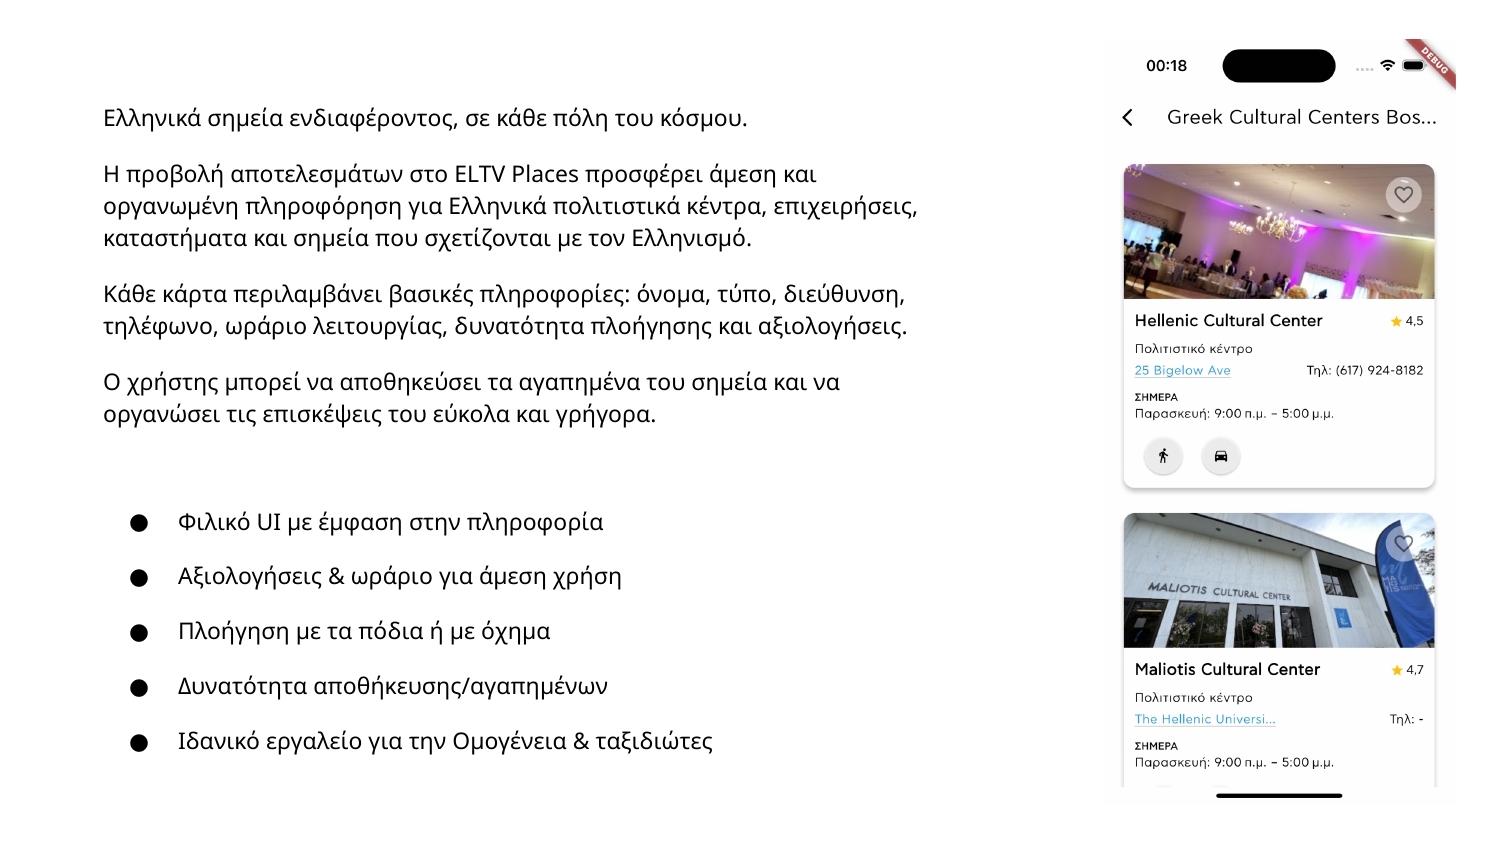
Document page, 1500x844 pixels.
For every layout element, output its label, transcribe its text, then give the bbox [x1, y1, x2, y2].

text_box Φιλικό UI με έμφαση στην πληροφορία Αξιολογήσεις & ωράριο για άμεση χρήση Πλοήγηση με τα πόδια ή με όχημα Δυνατότητα αποθήκευσης/αγαπημένων Ιδανικό εργαλείο για την Ομογένεια & ταξιδιώτες [88, 464, 962, 770]
text_box Ελληνικά σημεία ενδιαφέροντος, σε κάθε πόλη του κόσμου. Η προβολή αποτελεσμάτων στο ELTV Places προσφέρει άμεση και οργανωμένη πληροφόρηση για Eλληνικά πολιτιστικά κέντρα, επιχειρήσεις, καταστήματα και σημεία που σχετίζονται με τον Ελληνισμό. Κάθε κάρτα περιλαμβάνει βασικές πληροφορίες: όνομα, τύπο, διεύθυνση, τηλέφωνο, ωράριο λειτουργίας, δυνατότητα πλοήγησης και αξιολογήσεις. Ο χρήστης μπορεί να αποθηκεύσει τα αγαπημένα του σημεία και να οργανώσει τις επισκέψεις του εύκολα και γρήγορα. [88, 84, 962, 442]
picture [1102, 39, 1456, 805]
